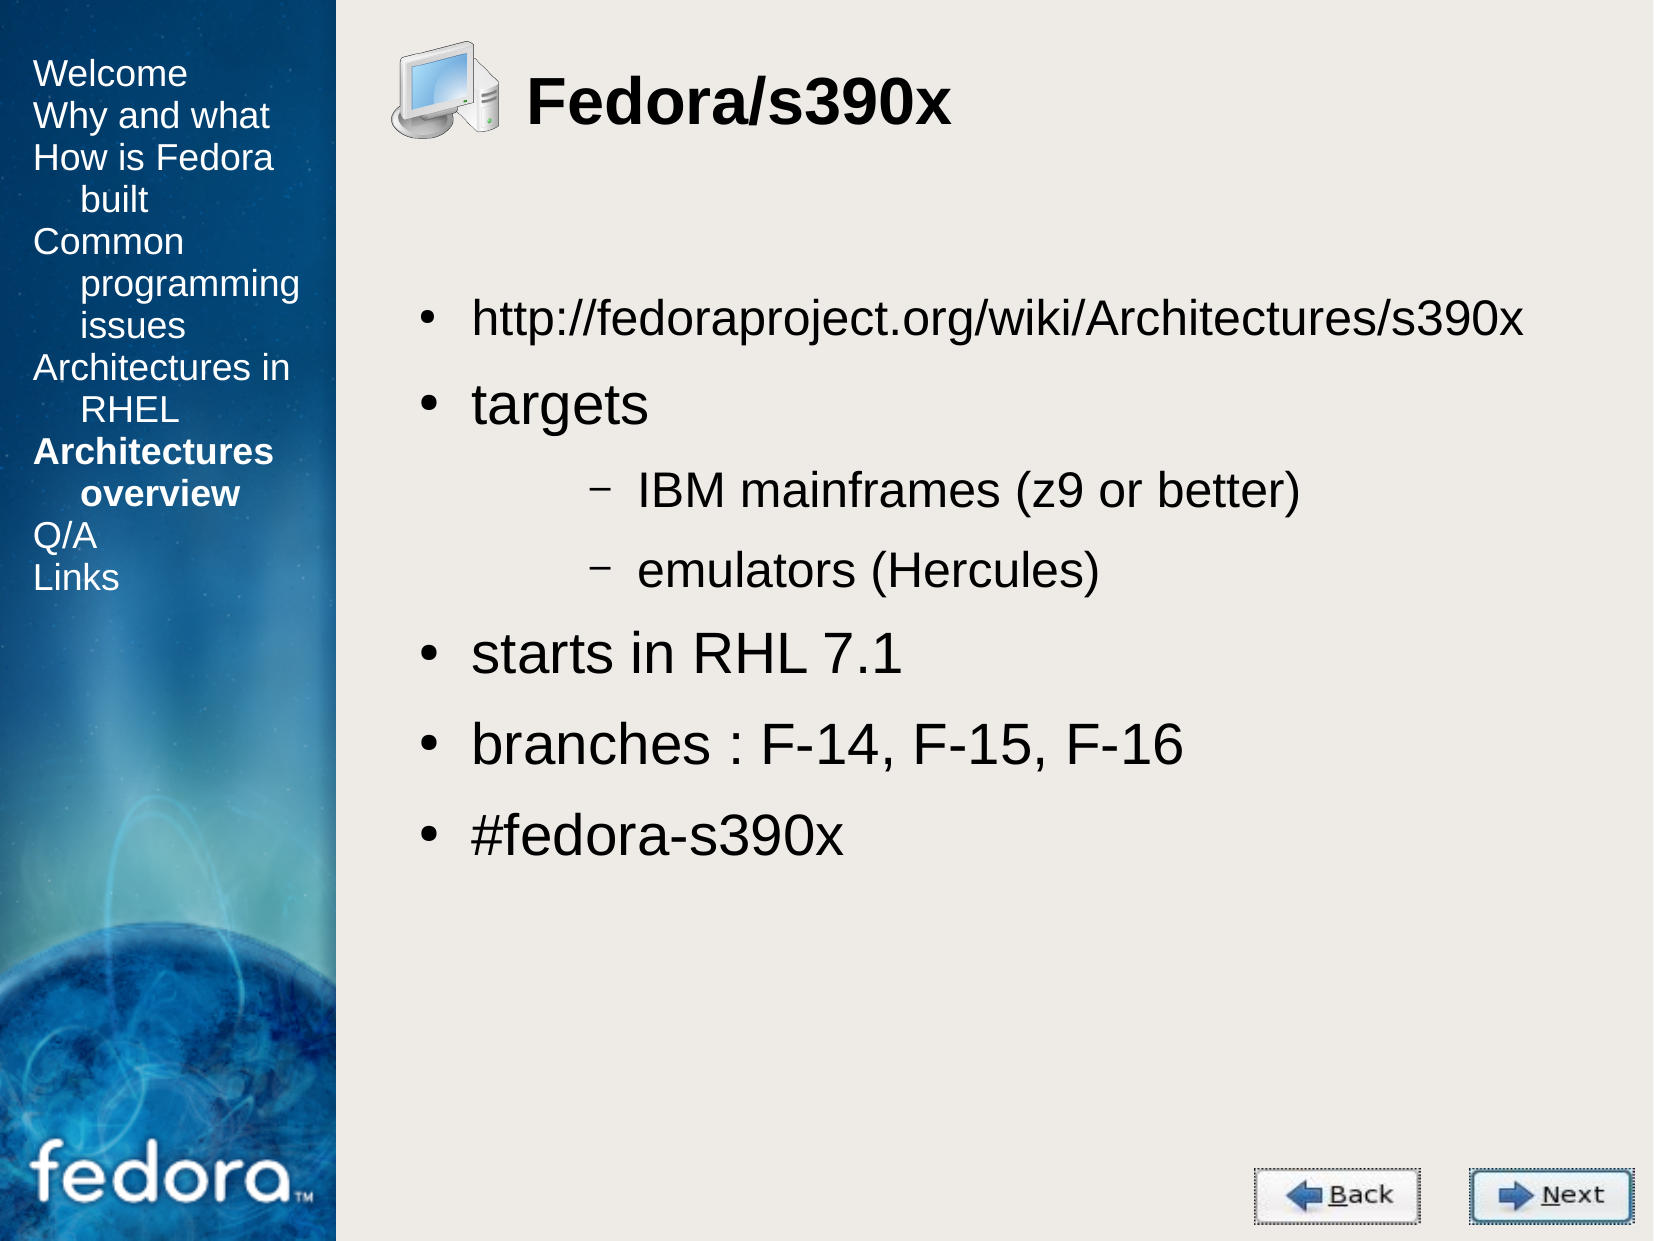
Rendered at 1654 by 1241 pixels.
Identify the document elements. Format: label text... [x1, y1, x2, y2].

text_box Welcome Why and what How is Fedora built Common programming issues Architectures in RHEL Architectures overview Q/A Links [18, 45, 327, 607]
text_box Fedora/s390x [511, 56, 1316, 147]
list http://fedoraproject.org/wiki/Architectures/s390x targets IBM mainframes (z9 or better) emulators (Hercules) starts in RHL 7.1 branches : F-14, F-15, F-16 #fedora-s390x [400, 290, 1617, 1094]
picture [0, 0, 1654, 1241]
